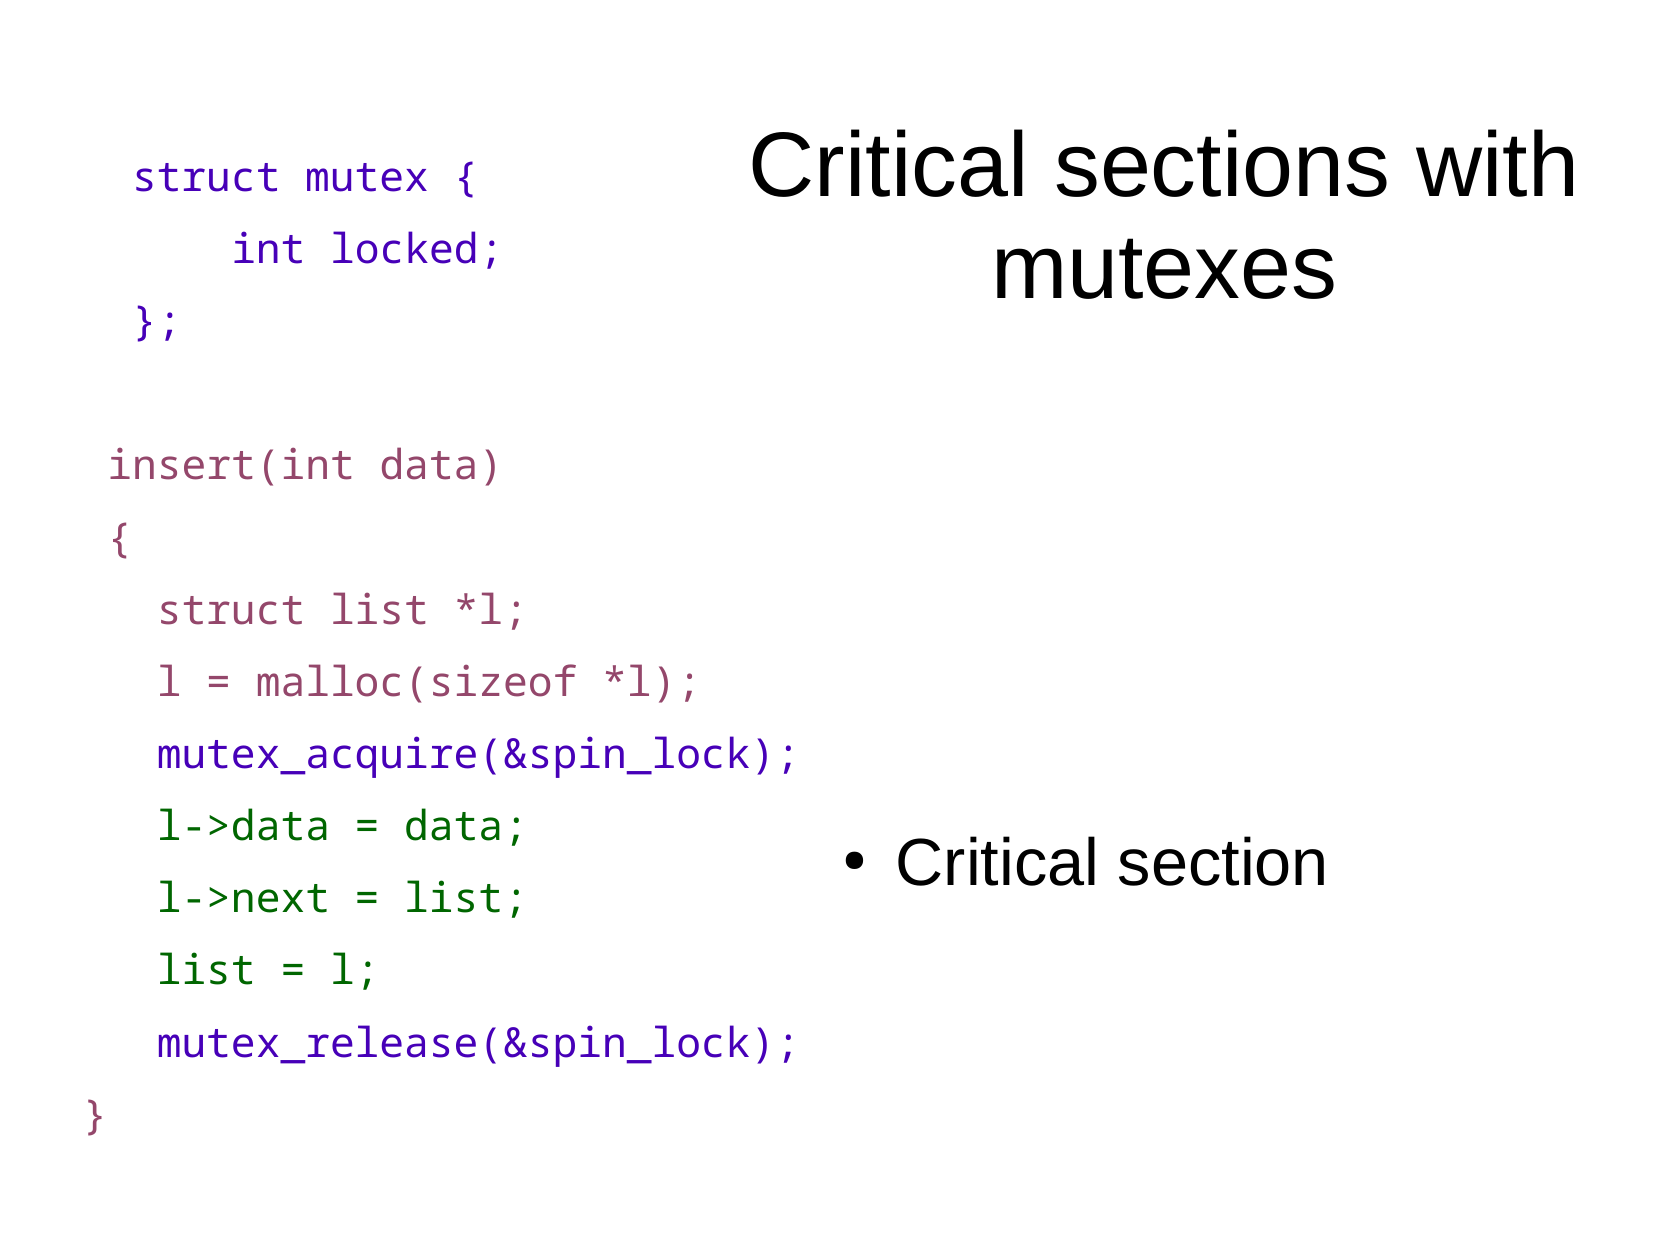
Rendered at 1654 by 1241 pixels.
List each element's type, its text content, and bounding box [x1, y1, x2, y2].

title Critical sections with mutexes [716, 112, 1613, 320]
list struct mutex { int locked; }; insert(int data) { struct list *l; l = malloc(sizeof *l); mutex_acquire(&spin_lock); l->data = data; l->next = list; list = l; mutex_release(&spin_lock); } [82, 75, 1571, 1163]
list Critical section [825, 825, 1571, 976]
